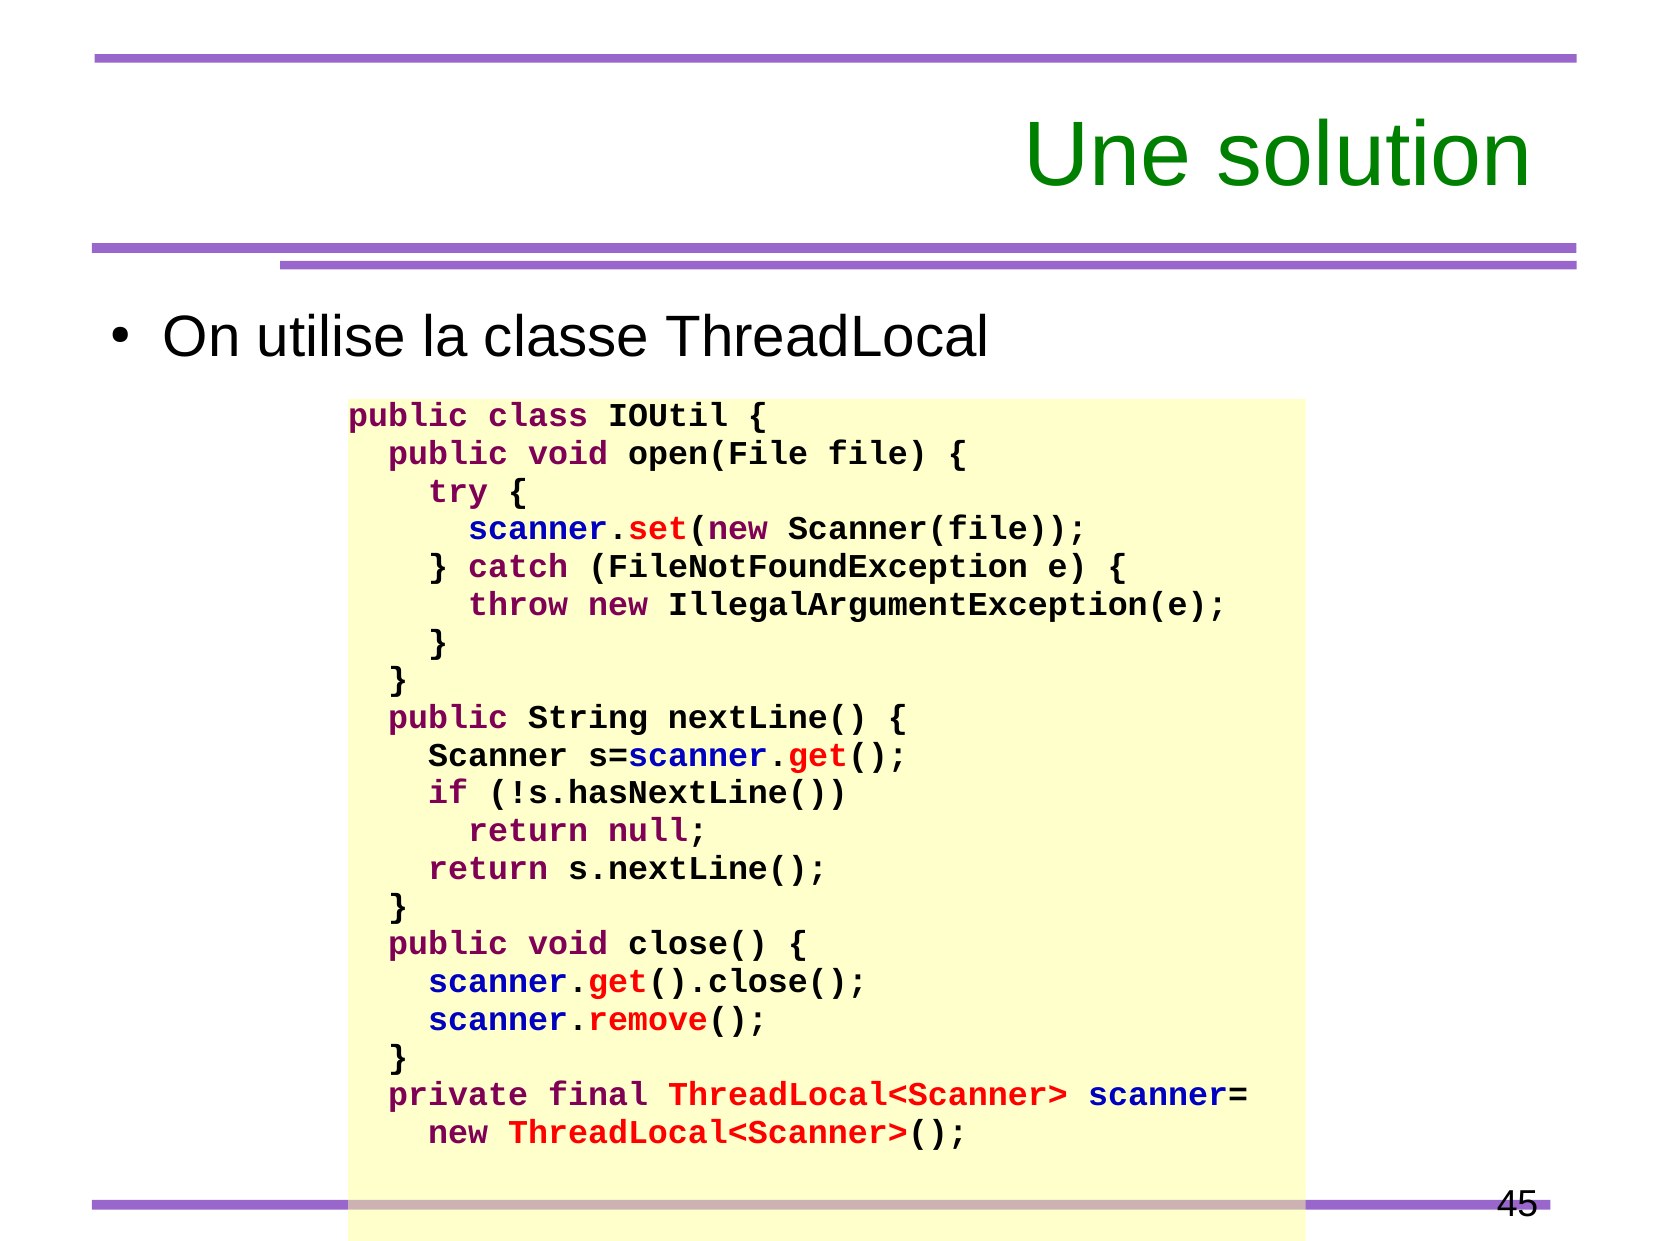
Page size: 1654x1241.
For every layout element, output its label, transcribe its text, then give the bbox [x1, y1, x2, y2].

title Une solution [121, 49, 1534, 257]
list On utilise la classe ThreadLocal [92, 303, 1563, 382]
text_box public class IOUtil { public void open(File file) { try { scanner.set(new Scanner(file)); } catch (FileNotFoundException e) { throw new IllegalArgumentException(e); } } public String nextLine() { Scanner s=scanner.get(); if (!s.hasNextLine()) return null; return s.nextLine(); } public void close() { scanner.get().close(); scanner.remove(); } private final ThreadLocal<Scanner> scanner= new ThreadLocal<Scanner>(); [348, 398, 1306, 1241]
